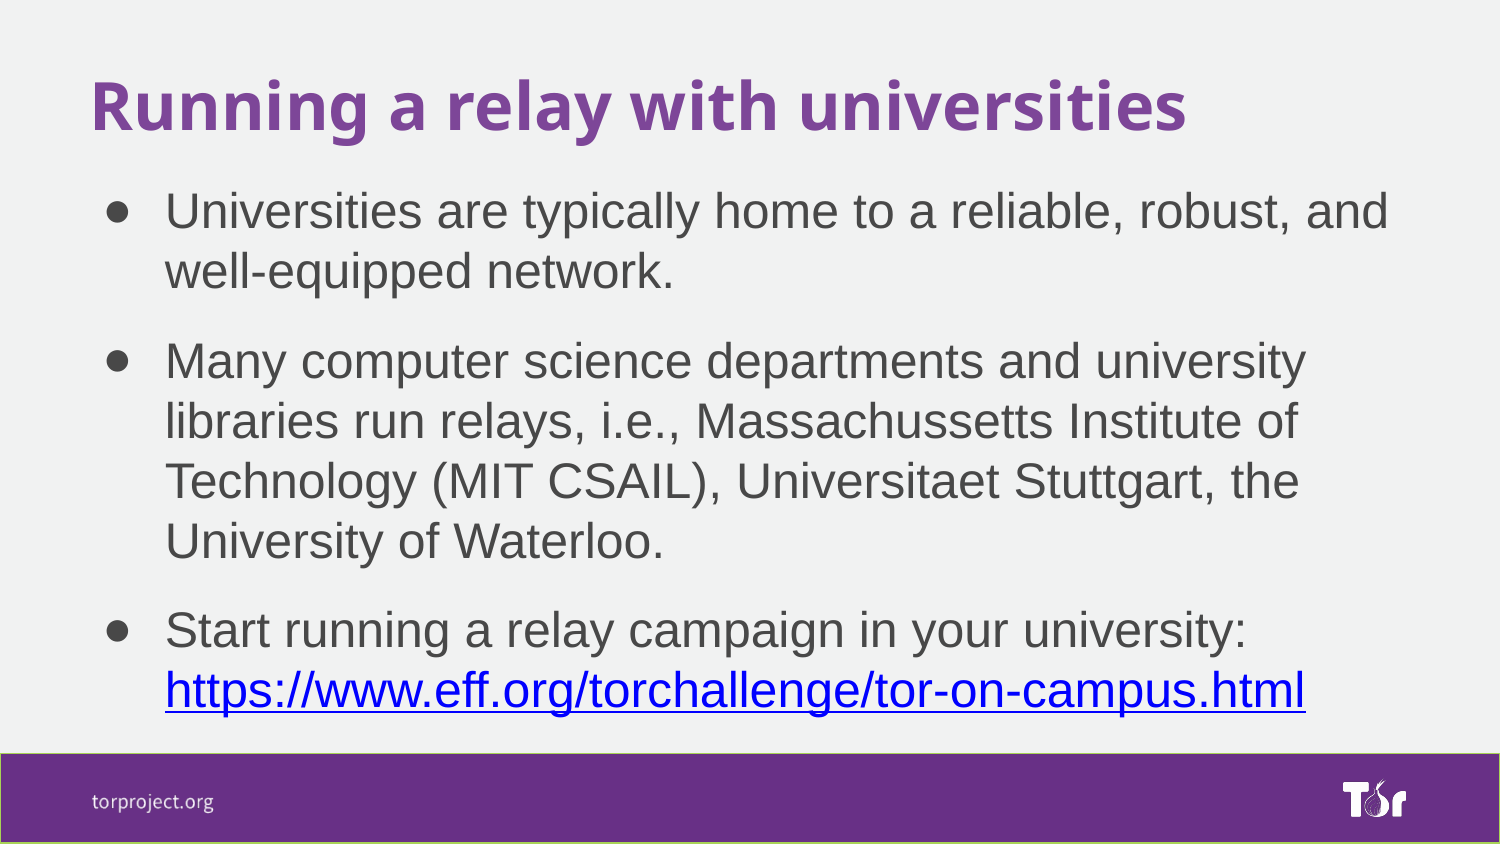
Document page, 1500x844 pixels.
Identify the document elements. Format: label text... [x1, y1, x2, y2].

picture [75, 780, 604, 821]
text_box Running a relay with universities [75, 33, 1425, 171]
text_box Universities are typically home to a reliable, robust, and well-equipped network. Many computer science departments and university libraries run relays, i.e., Massachussetts Institute of Technology (MIT CSAIL), Universitaet Stuttgart, the University of Waterloo. Start running a relay campaign in your university: https://www.eff.org/torchallenge/tor-on-campus.html [75, 171, 1425, 728]
picture [1343, 778, 1406, 817]
